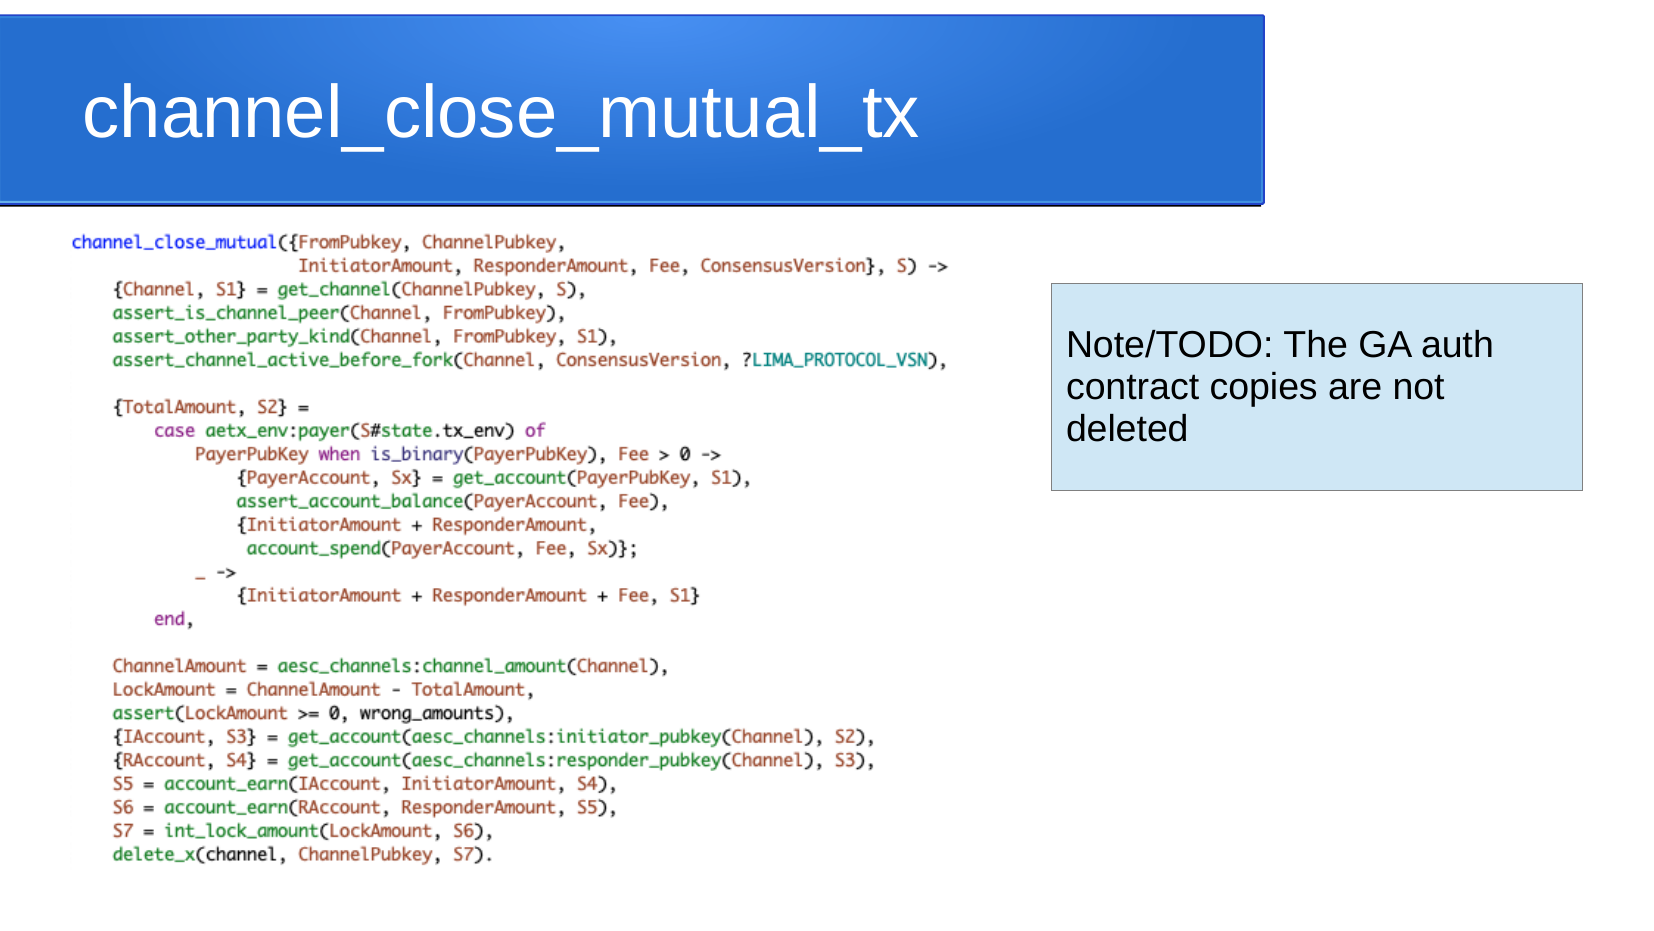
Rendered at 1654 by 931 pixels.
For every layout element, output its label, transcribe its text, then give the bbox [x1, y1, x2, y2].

text_box Note/TODO: The GA auth contract copies are not deleted [1051, 283, 1583, 491]
picture [70, 228, 963, 875]
title channel_close_mutual_tx [82, 35, 1235, 189]
